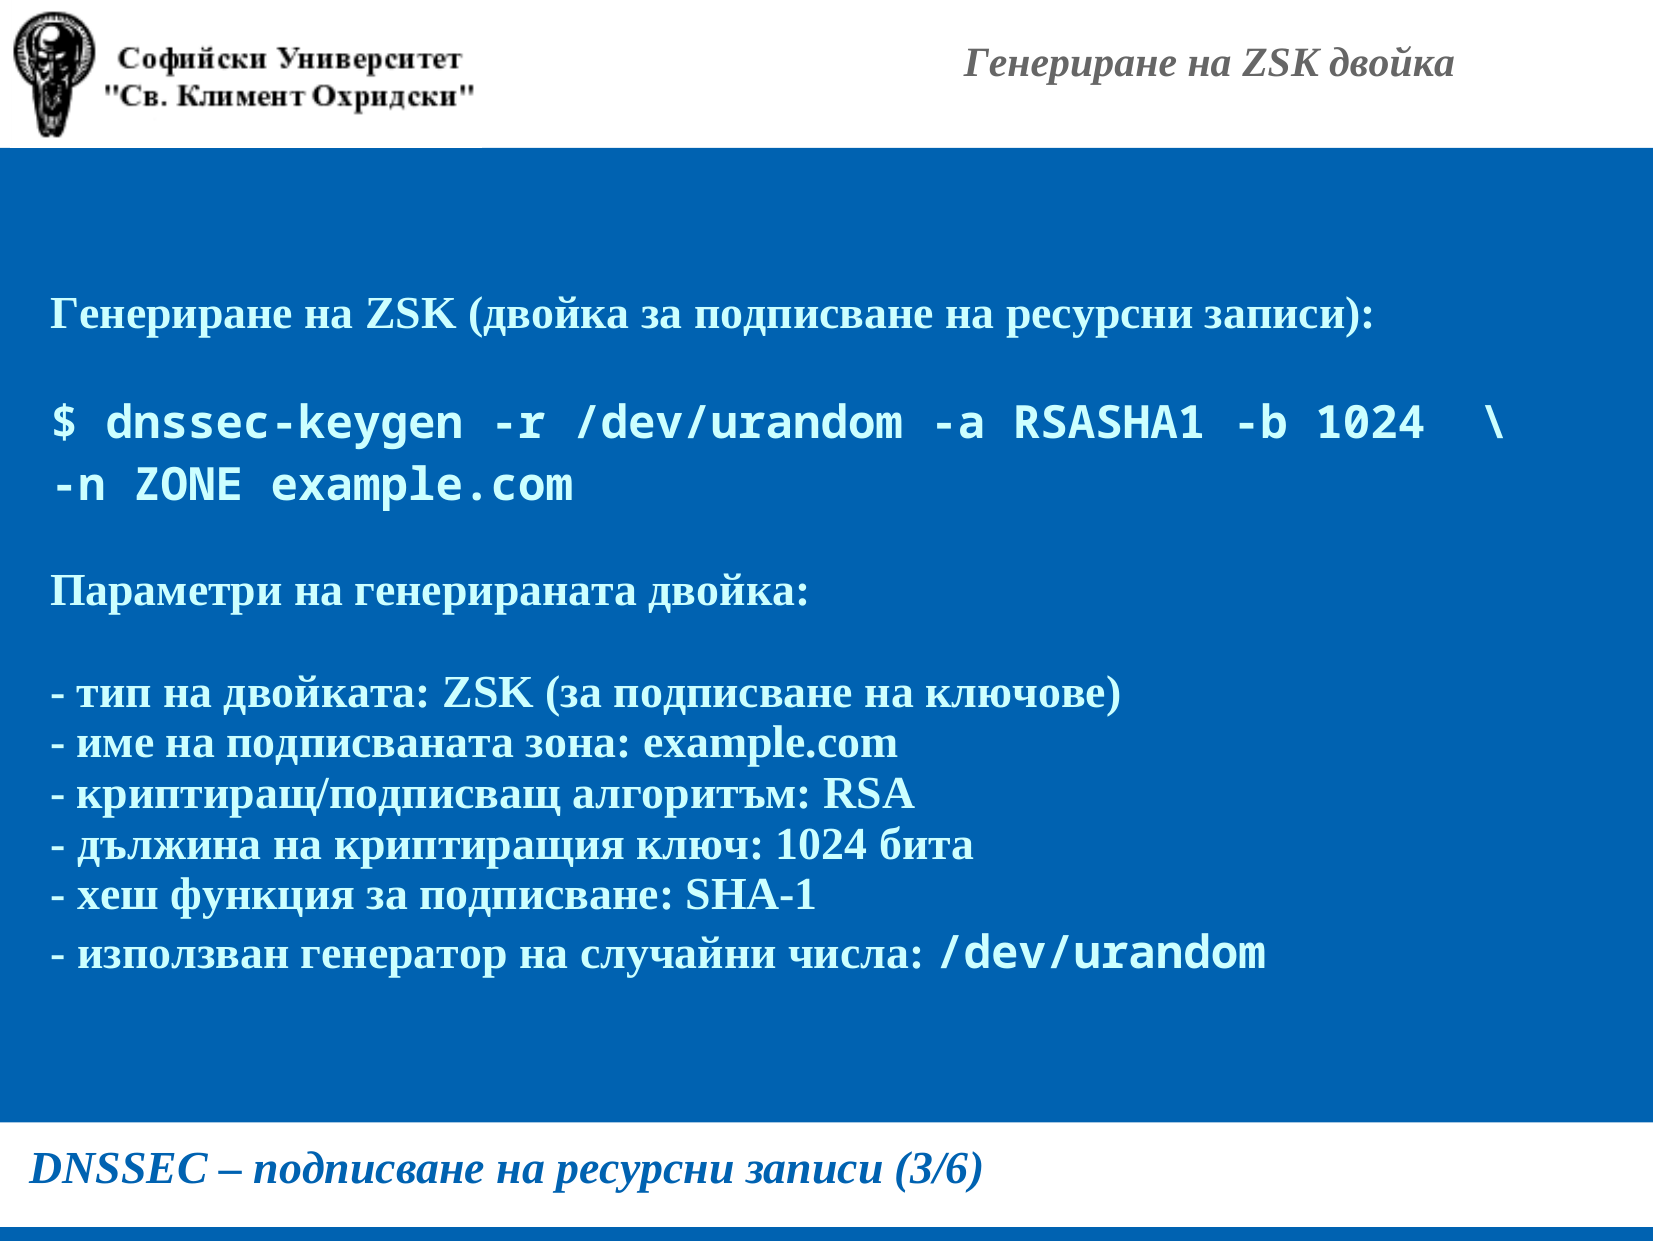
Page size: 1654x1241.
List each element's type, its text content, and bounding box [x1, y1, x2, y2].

text_box DNSSEC – подписване на ресурсни записи (3/6) [29, 1143, 990, 1211]
text_box Генериране на ZSK (двойка за подписване на ресурсни записи): $ dnssec-keygen -r /dev/urandom -a RSASHA1 -b 1024 \ -n ZONE example.com Параметри на генерираната двойка: - тип на двойката: ZSK (за подписване на ключове) - име на подписваната зона: example.com - криптиращ/подписващ алгоритъм: RSA - дължина на криптиращия ключ: 1024 бита - хеш функция за подписване: SHA-1 - използван генератор на случайни числа: /dev/urandom [0, 147, 1653, 1123]
title Генериране на ZSK двойка [767, 2, 1652, 122]
picture [10, 0, 482, 148]
